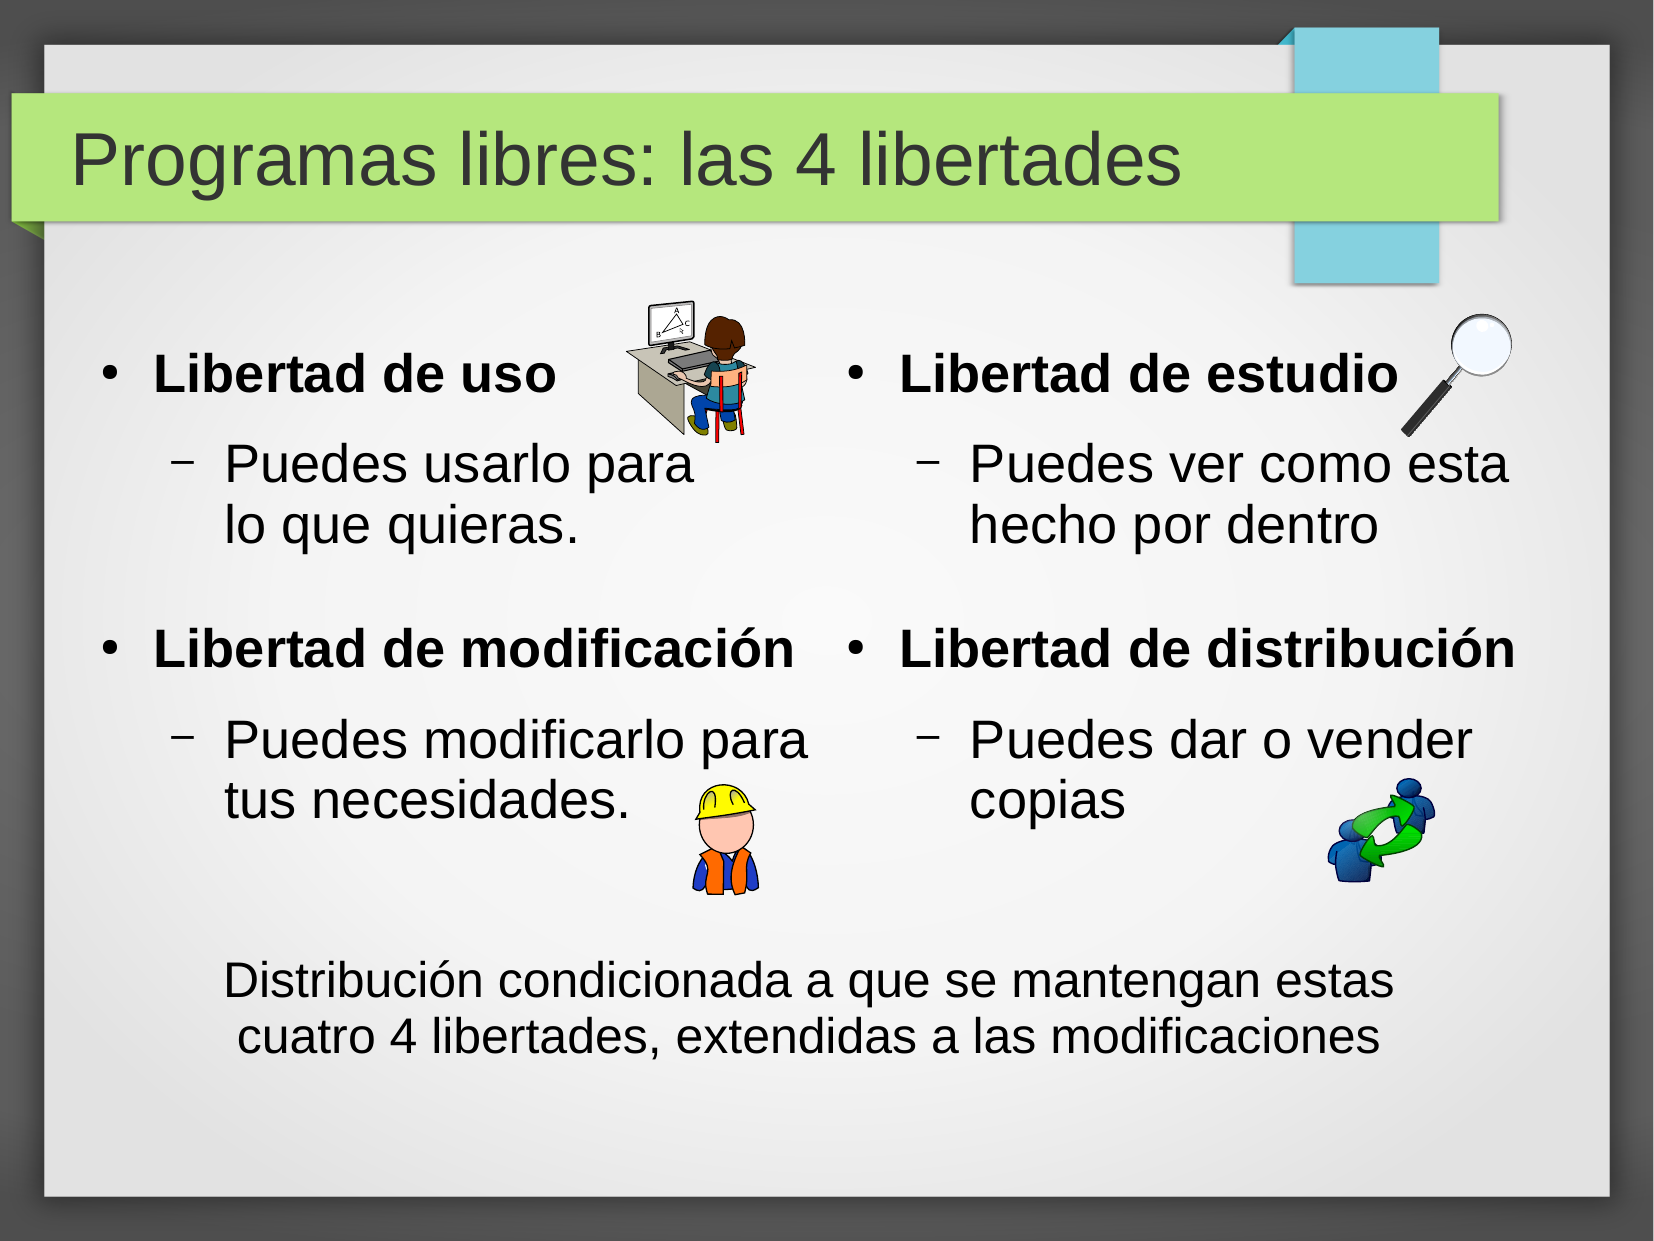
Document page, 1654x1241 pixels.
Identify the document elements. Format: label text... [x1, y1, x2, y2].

picture [0, 0, 1654, 1241]
text_box Distribución condicionada a que se mantengan estas cuatro 4 libertades, extendidas a las modificaciones [141, 944, 1477, 1073]
list Libertad de estudio Puedes ver como esta hecho por dentro [828, 343, 1539, 618]
list Libertad de uso Puedes usarlo para lo que quieras. [82, 343, 793, 618]
title Programas libres: las 4 libertades [70, 106, 1229, 213]
list Libertad de modificación Puedes modificarlo para tus necesidades. [82, 618, 815, 963]
list Libertad de distribución Puedes dar o vender copias [828, 618, 1539, 963]
